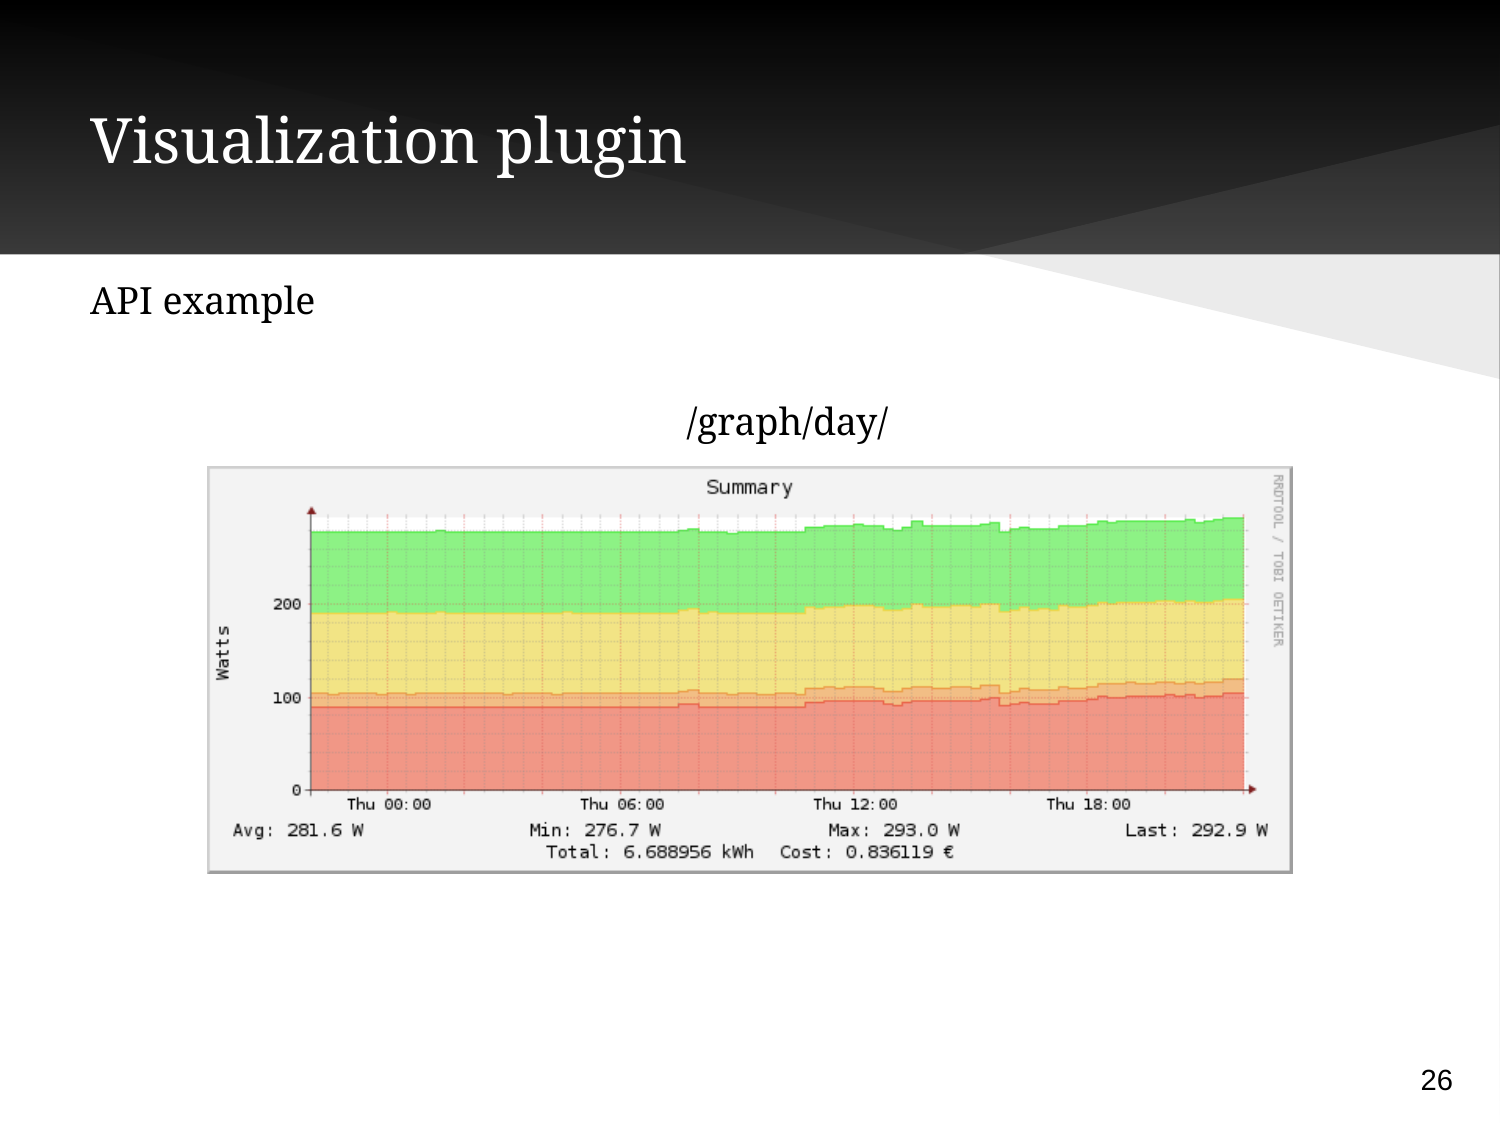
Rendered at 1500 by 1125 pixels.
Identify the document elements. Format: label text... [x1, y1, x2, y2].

title Visualization plugin [75, 45, 1425, 233]
list API example /graph/day/ [75, 262, 1425, 1078]
picture [207, 466, 1293, 874]
text_box 26 [1405, 1046, 1471, 1097]
